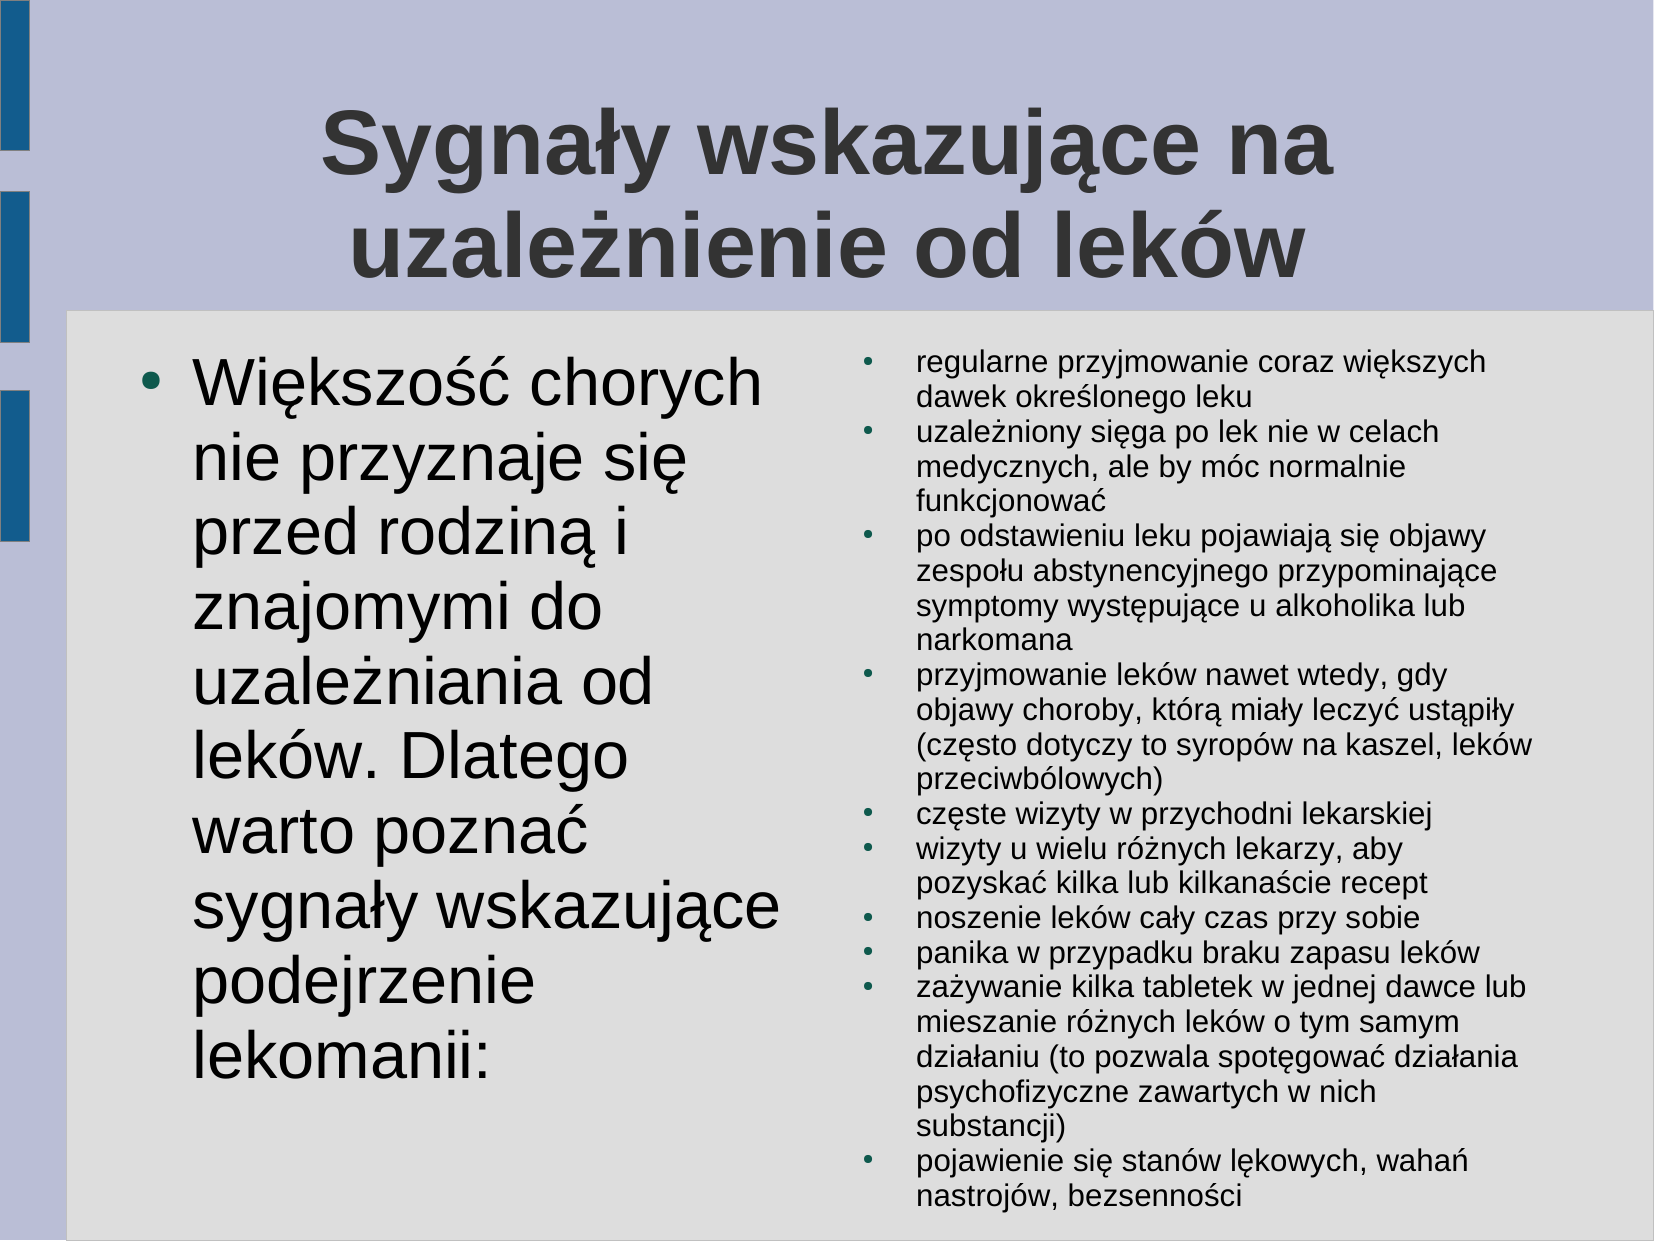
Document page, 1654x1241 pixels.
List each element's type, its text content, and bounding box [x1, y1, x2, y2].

title Sygnały wskazujące na uzależnienie od leków [121, 91, 1534, 299]
list regularne przyjmowanie coraz większych dawek określonego leku uzależniony sięga po lek nie w celach medycznych, ale by móc normalnie funkcjonować po odstawieniu leku pojawiają się objawy zespołu abstynencyjnego przypominające symptomy występujące u alkoholika lub narkomana przyjmowanie leków nawet wtedy, gdy objawy choroby, którą miały leczyć ustąpiły (często dotyczy to syropów na kaszel, leków przeciwbólowych) częste wizyty w przychodni lekarskiej wizyty u wielu różnych lekarzy, aby pozyskać kilka lub kilkanaście recept noszenie leków cały czas przy sobie panika w przypadku braku zapasu leków zażywanie kilka tabletek w jednej dawce lub mieszanie różnych leków o tym samym działaniu (to pozwala spotęgować działania psychofizyczne zawartych w nich substancji) pojawienie się stanów lękowych, wahań nastrojów, bezsenności [845, 344, 1535, 1213]
list Większość chorych nie przyznaje się przed rodziną i znajomymi do uzależniania od leków. Dlatego warto poznać sygnały wskazujące podejrzenie lekomanii: [121, 344, 811, 1126]
